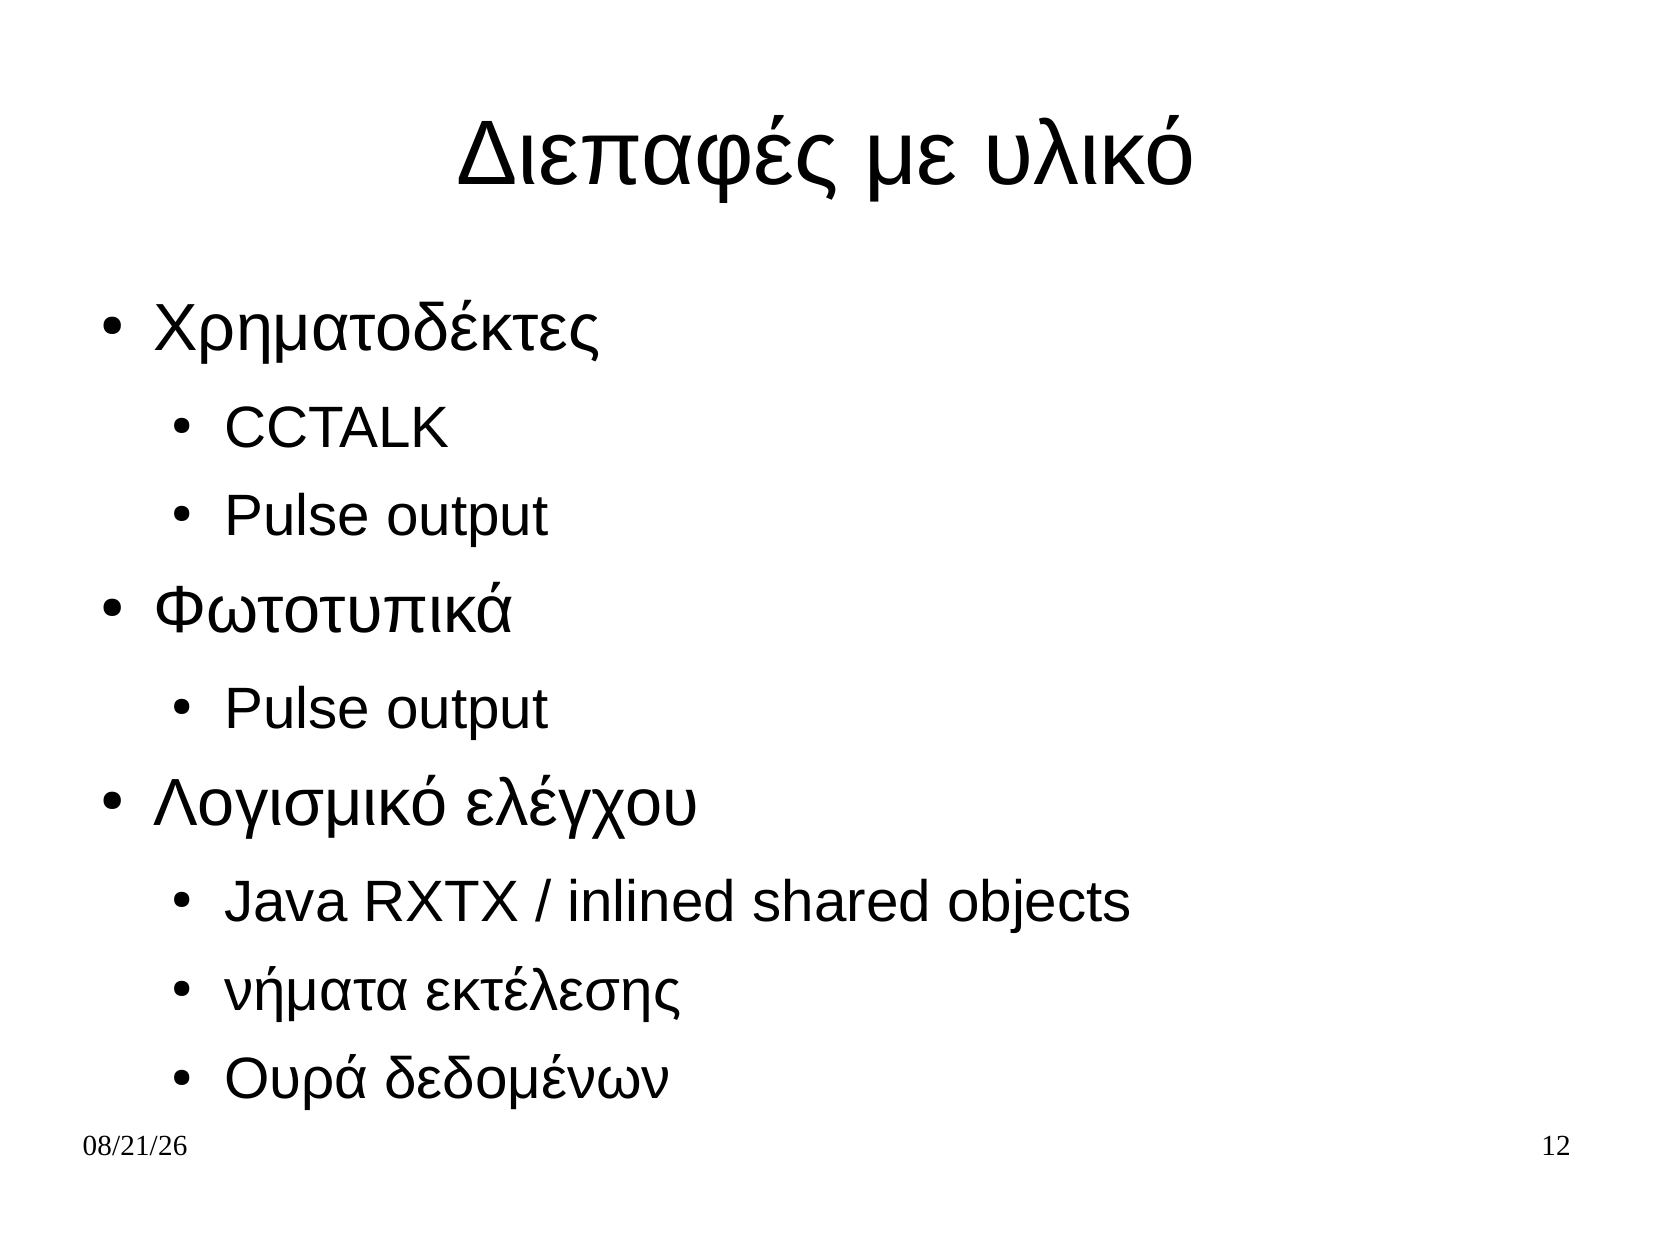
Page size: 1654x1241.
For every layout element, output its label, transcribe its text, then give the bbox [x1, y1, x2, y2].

list Χρηματοδέκτες CCTALK Pulse output Φωτοτυπικά Pulse output Λογισμικό ελέγχου Java RXTX / inlined shared objects νήματα εκτέλεσης Ουρά δεδομένων [82, 290, 1571, 1109]
title Διεπαφές με υλικό [82, 49, 1571, 257]
